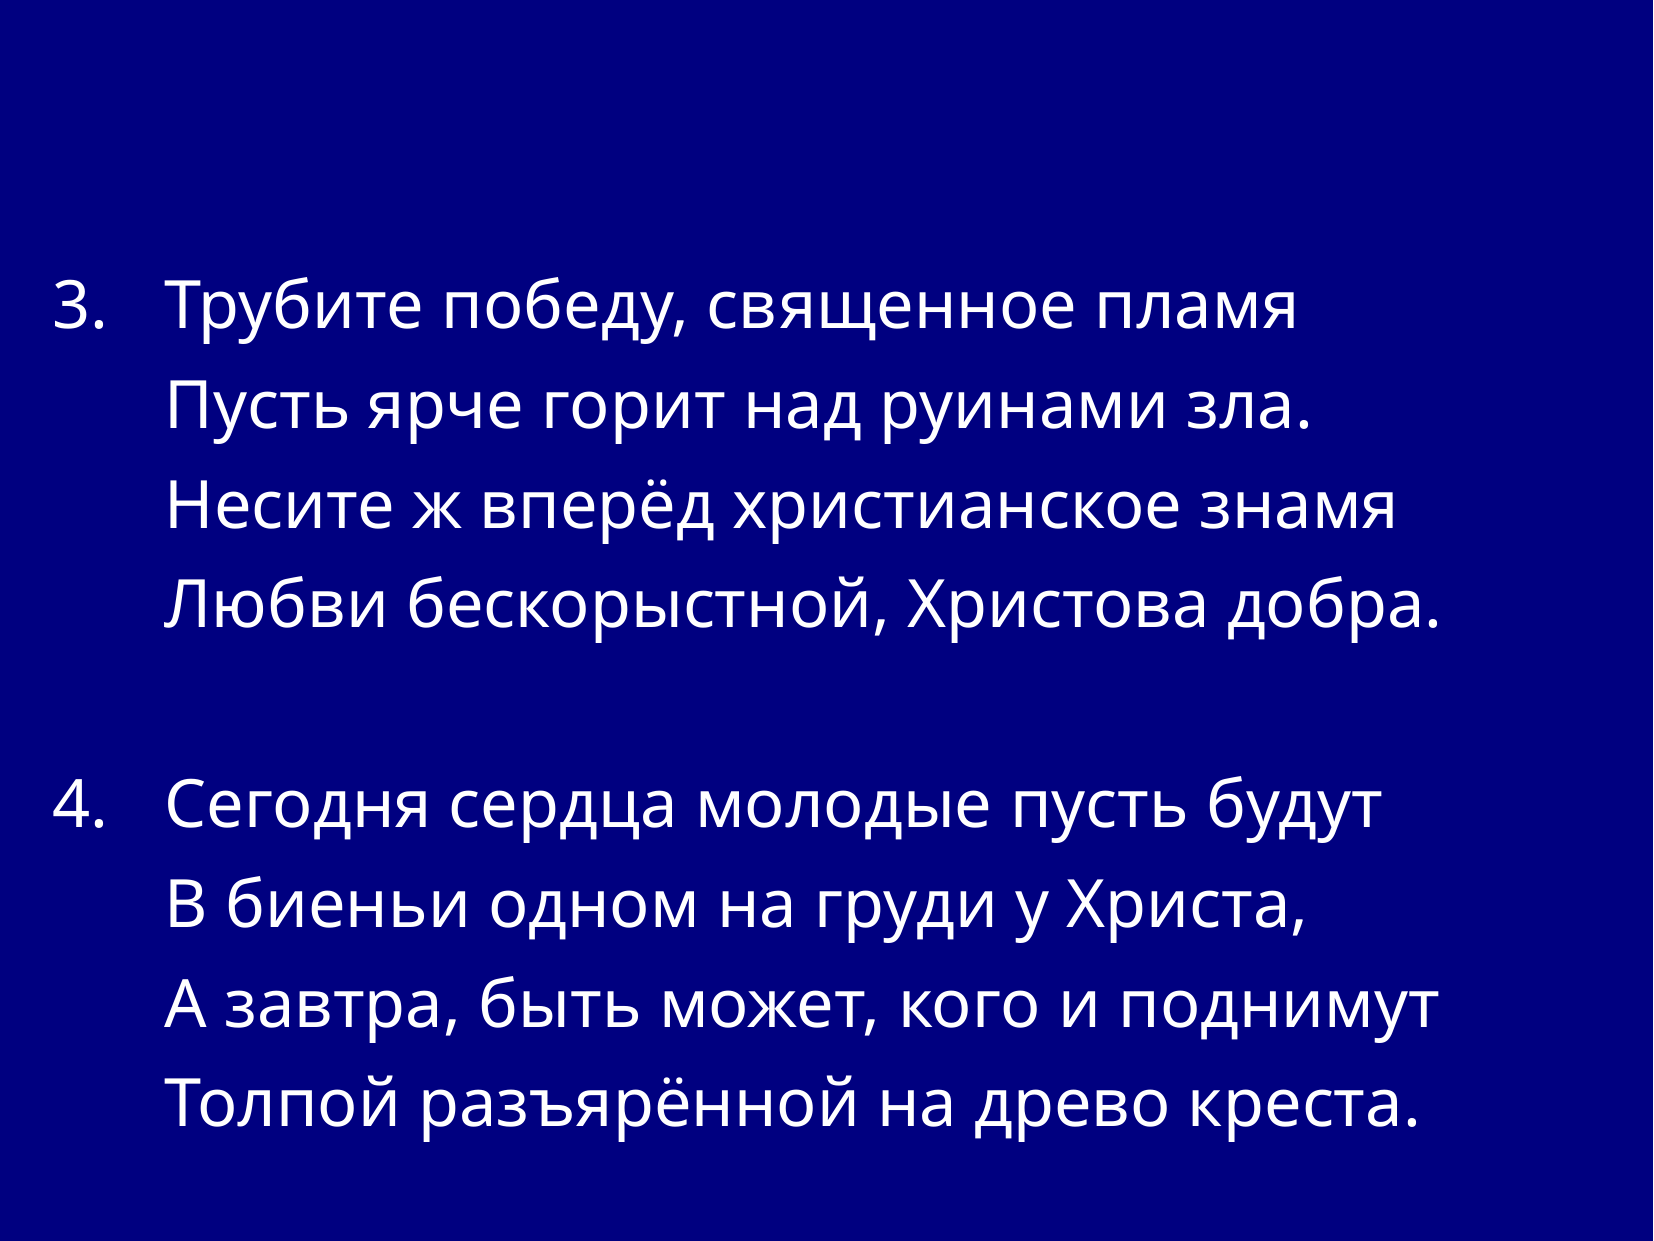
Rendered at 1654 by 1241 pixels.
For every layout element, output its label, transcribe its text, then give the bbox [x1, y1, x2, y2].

text_box 3. Трубите победу, священное пламя Пусть ярче горит над руинами зла. Несите ж вперёд христианское знамя Любви бескорыстной, Христова добра. 4. Сегодня сердца молодые пусть будут В биеньи одном на груди у Христа, А завтра, быть может, кого и поднимут Толпой разъярённой на древо креста. [37, 150, 1653, 1163]
